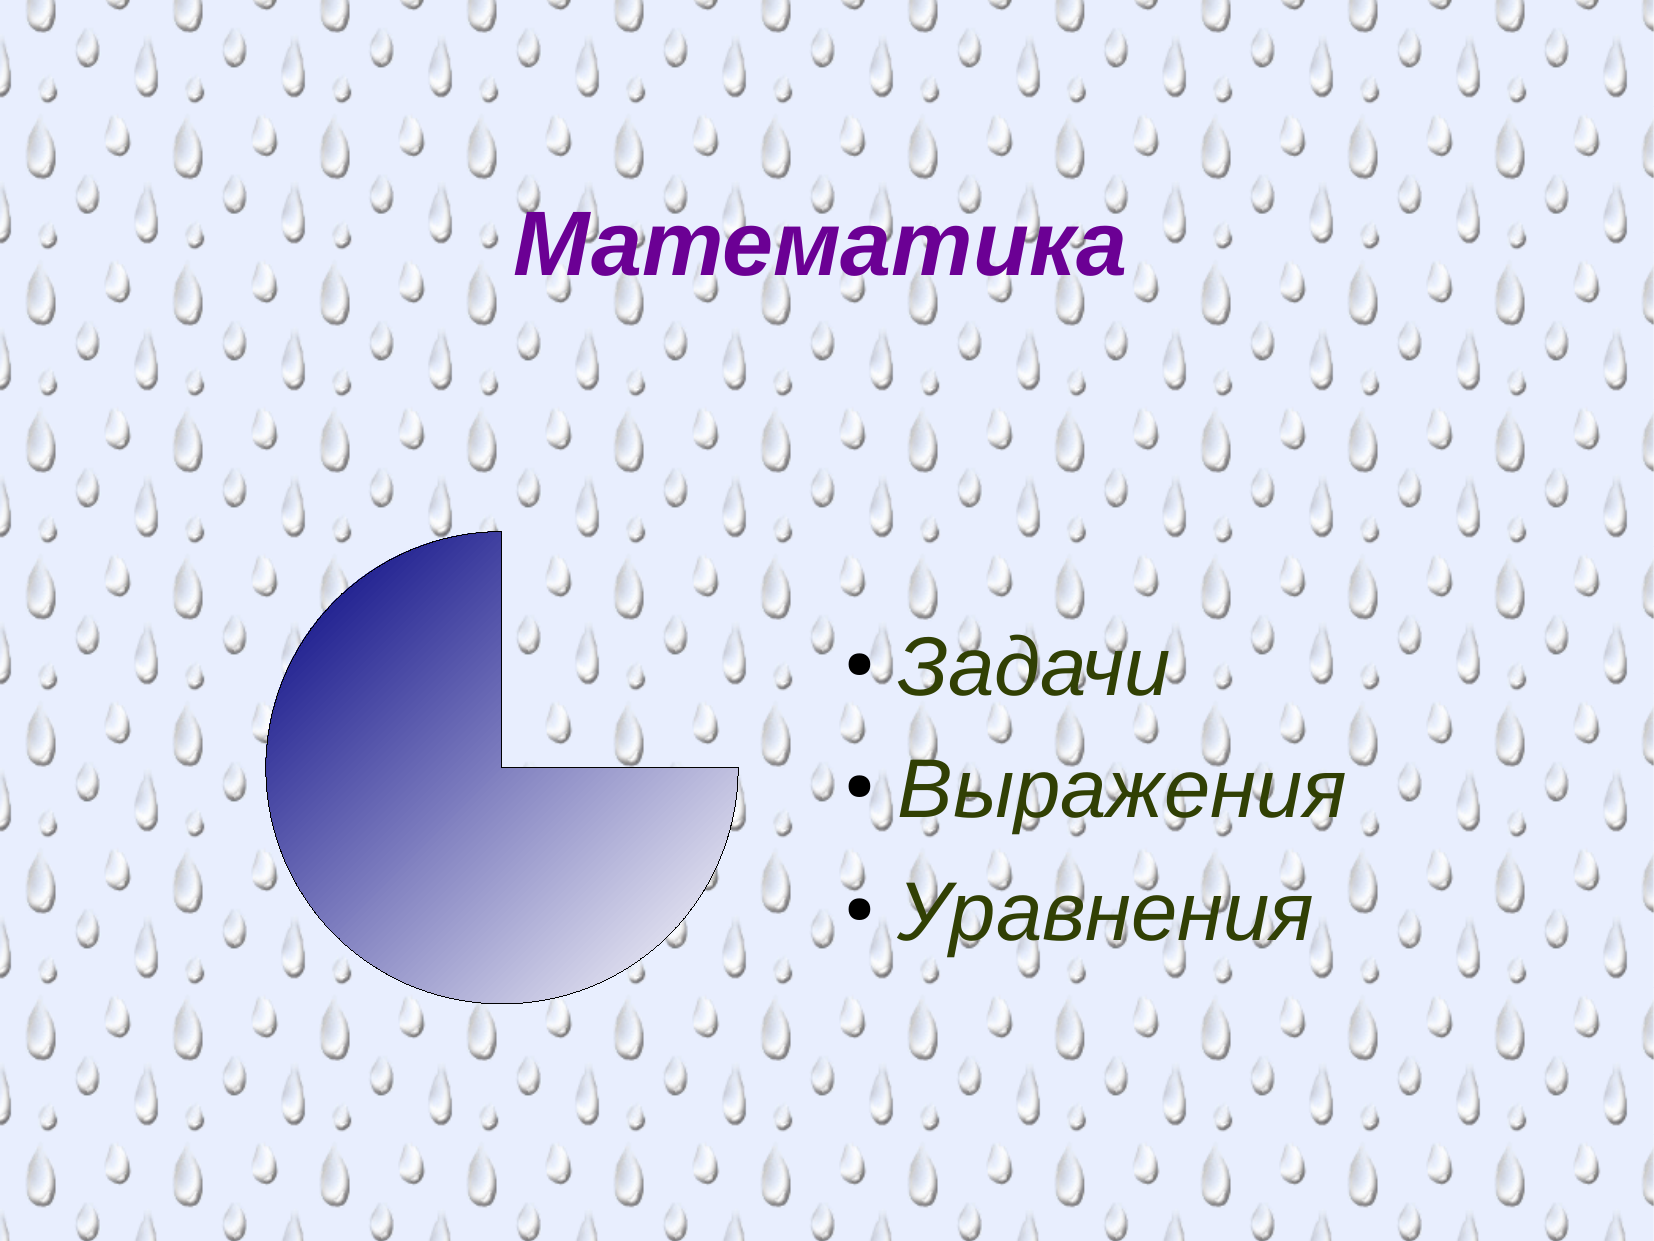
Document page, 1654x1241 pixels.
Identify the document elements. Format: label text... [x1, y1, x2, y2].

picture [0, 0, 1654, 1241]
title Математика [76, 118, 1565, 370]
list Задачи Выражения Уравнения [826, 620, 1553, 1034]
text_box [265, 531, 739, 1004]
